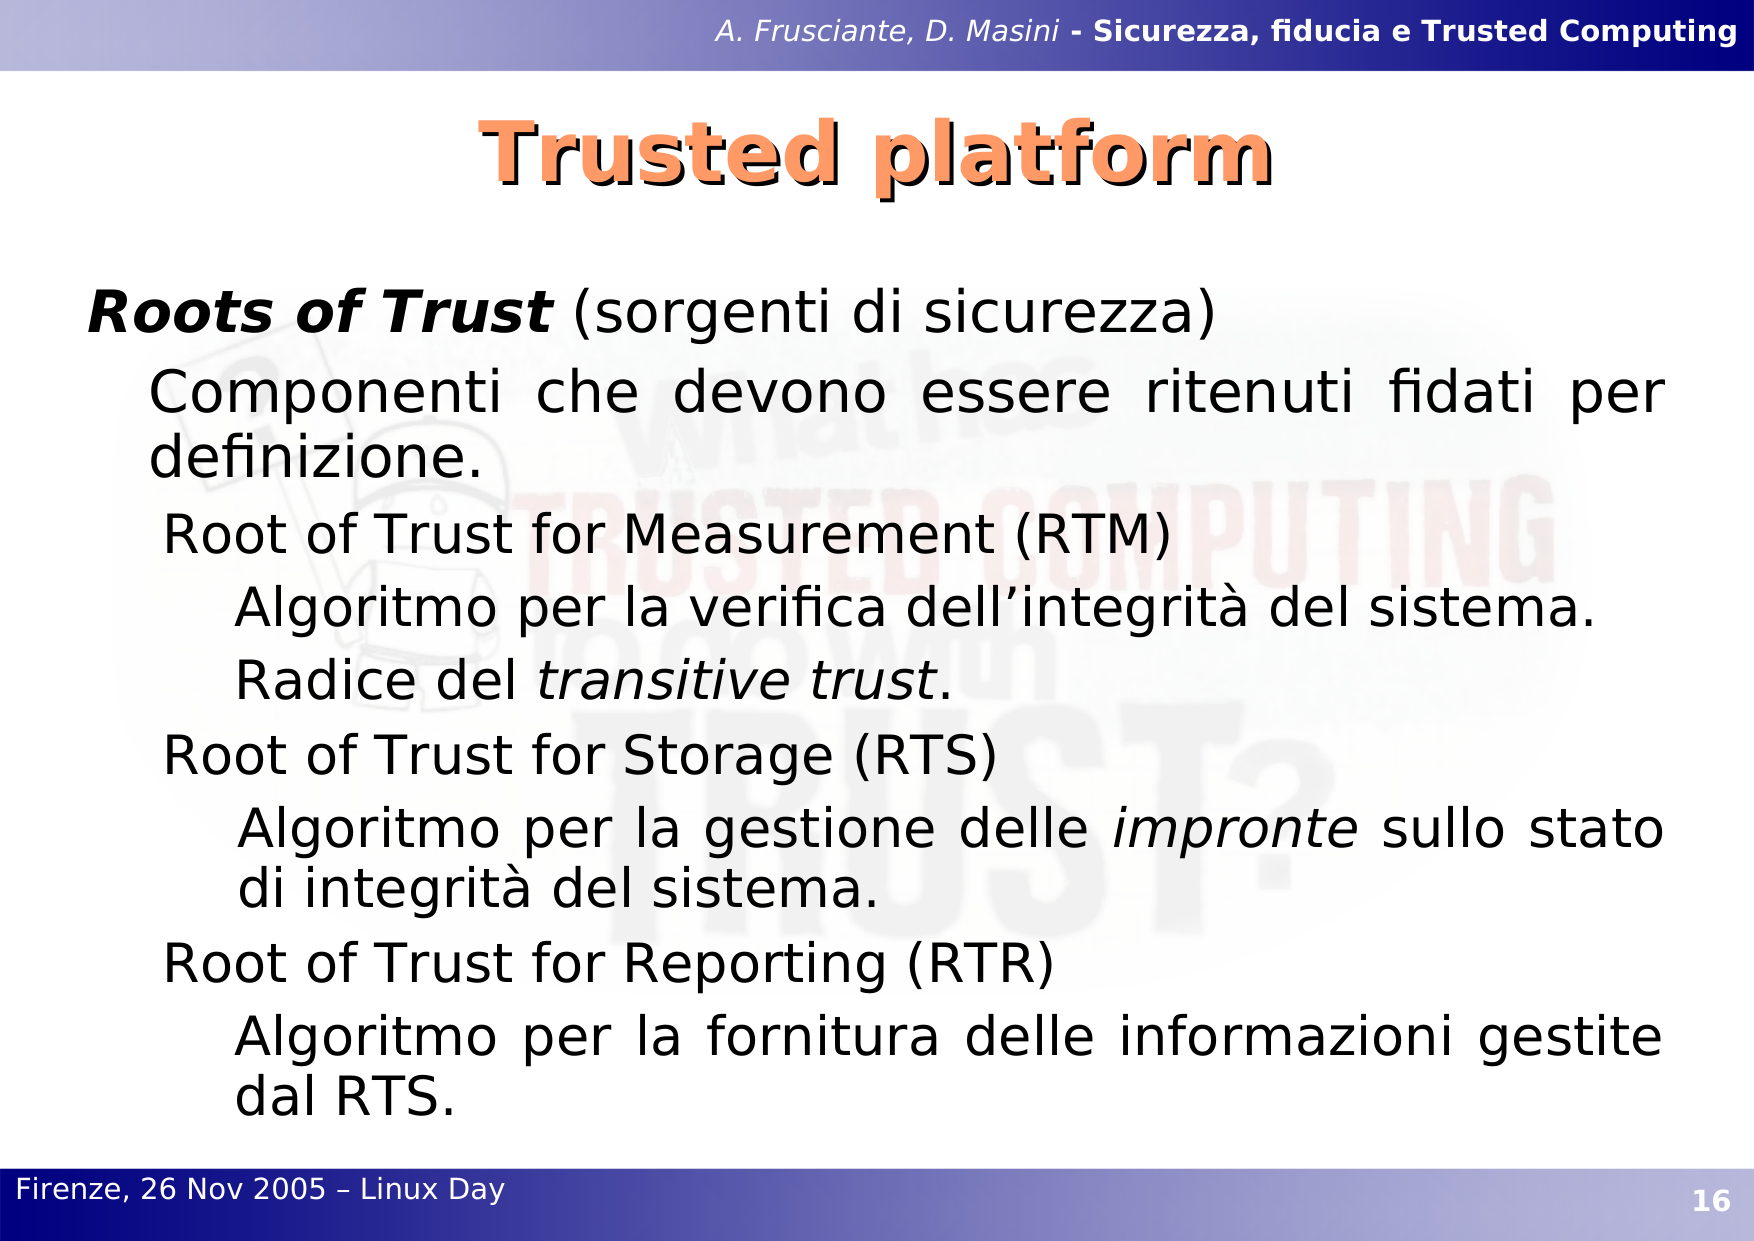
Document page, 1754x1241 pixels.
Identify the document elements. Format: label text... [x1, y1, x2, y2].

picture [0, 0, 1754, 1241]
text_box Firenze, 26 Nov 2005 – Linux Day [0, 1175, 763, 1234]
text_box <numero> [1641, 1185, 1732, 1223]
text_box A. Frusciante, D. Masini - Sicurezza, fiducia e Trusted Computing [602, 7, 1754, 63]
title Trusted platform [87, 49, 1667, 257]
list Roots of Trust (sorgenti di sicurezza) Componenti che devono essere ritenuti fidati per definizione. Root of Trust for Measurement (RTM) Algoritmo per la verifica dell’integrità del sistema. Radice del transitive trust. Root of Trust for Storage (RTS) Algoritmo per la gestione delle impronte sullo stato di integrità del sistema. Root of Trust for Reporting (RTR) Algoritmo per la fornitura delle informazioni gestite dal RTS. [87, 280, 1667, 1131]
